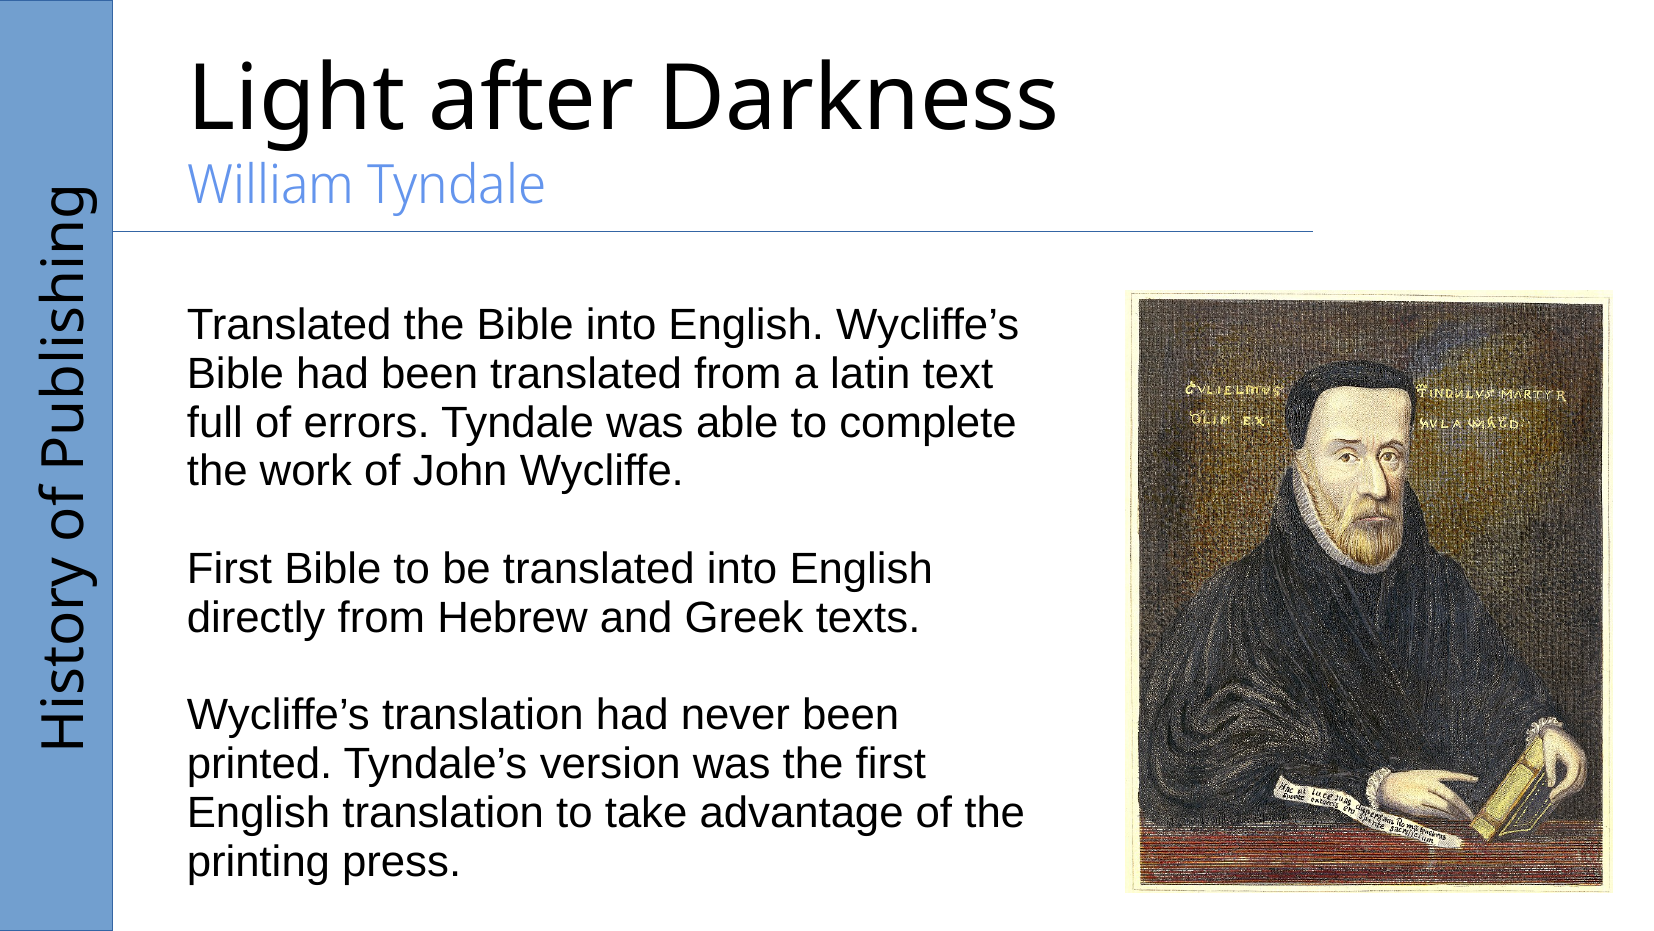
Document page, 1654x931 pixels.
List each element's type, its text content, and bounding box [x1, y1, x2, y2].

picture [1125, 290, 1613, 893]
title William Tyndale [187, 125, 1571, 239]
title Light after Darkness [187, 33, 1571, 125]
text_box Translated the Bible into English. Wycliffe’s Bible had been translated from a latin text full of errors. Tyndale was able to complete the work of John Wycliffe. First Bible to be translated into English directly from Hebrew and Greek texts. Wycliffe’s translation had never been printed. Tyndale’s version was the first English translation to take advantage of the printing press. [186, 300, 1051, 931]
text_box History of Publishing [13, 37, 105, 901]
text_box [0, 0, 113, 931]
